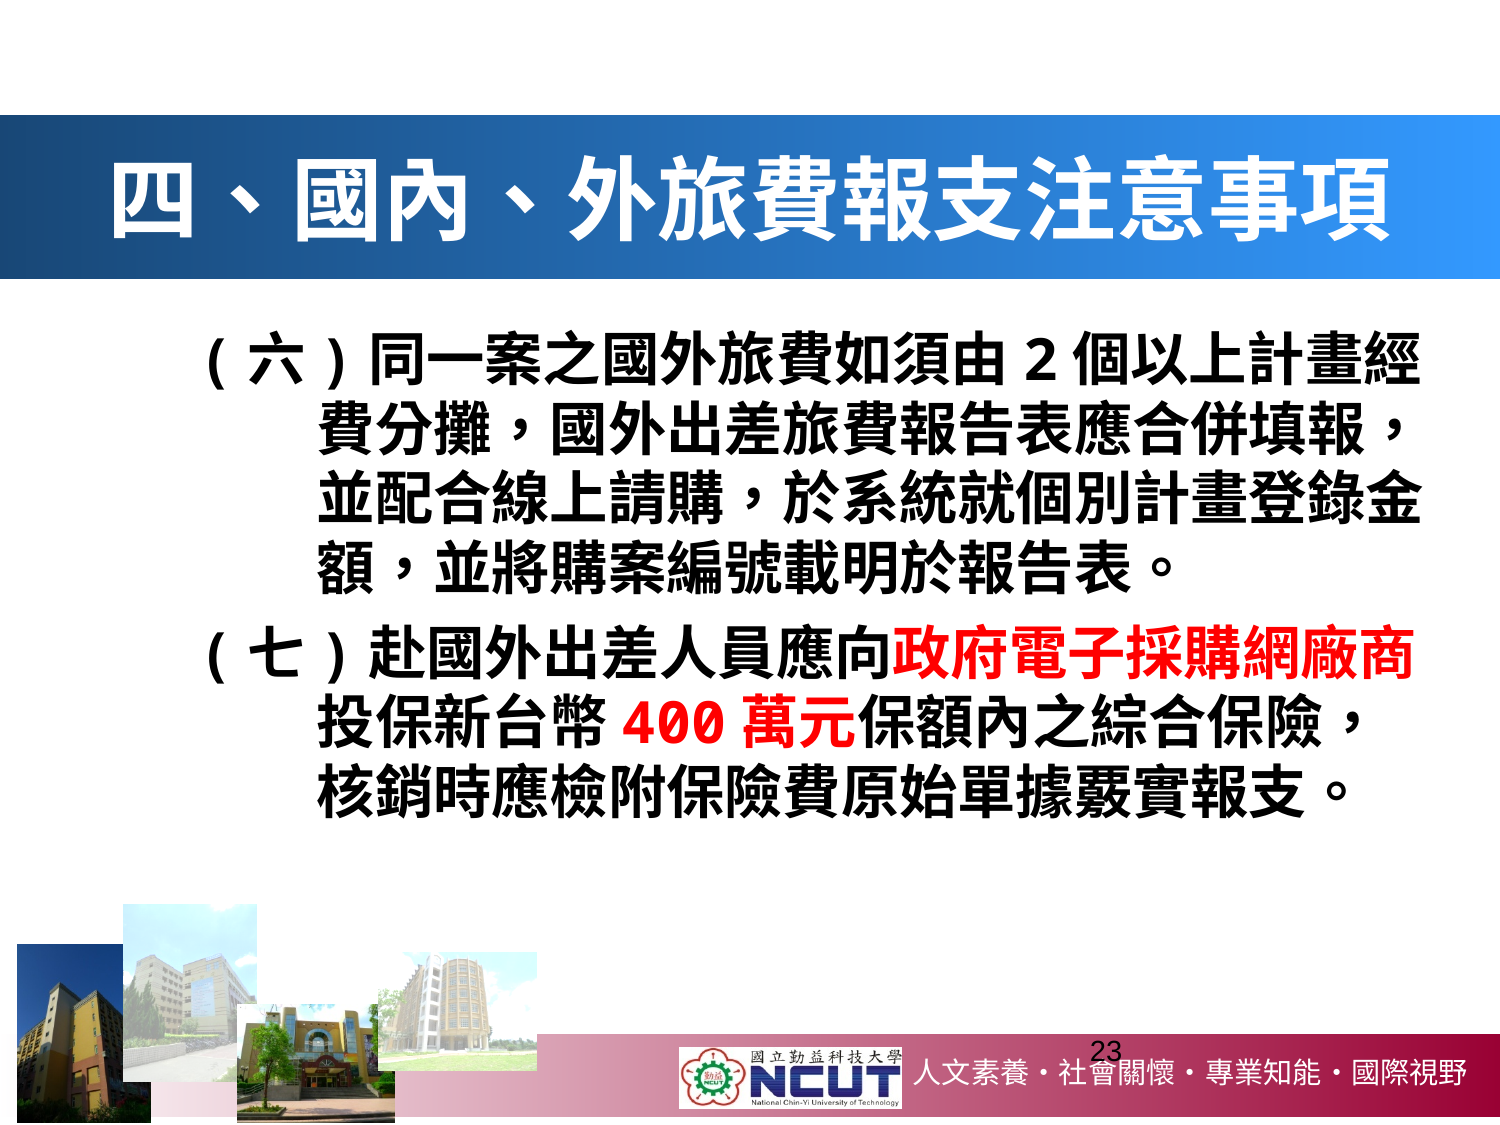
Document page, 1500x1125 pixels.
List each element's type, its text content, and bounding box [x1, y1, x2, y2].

text_box [1074, 1024, 1426, 1103]
title 四、國內、外旅費報支注意事項 [0, 115, 1500, 279]
list (六)同一案之國外旅費如須由2個以上計畫經費分攤，國外出差旅費報告表應合併填報，並配合線上請購，於系統就個別計畫登錄金額，並將購案編號載明於報告表。 (七)赴國外出差人員應向政府電子採購網廠商投保新台幣400萬元保額內之綜合保險，核銷時應檢附保險費原始單據覈實報支。 [64, 314, 1447, 977]
